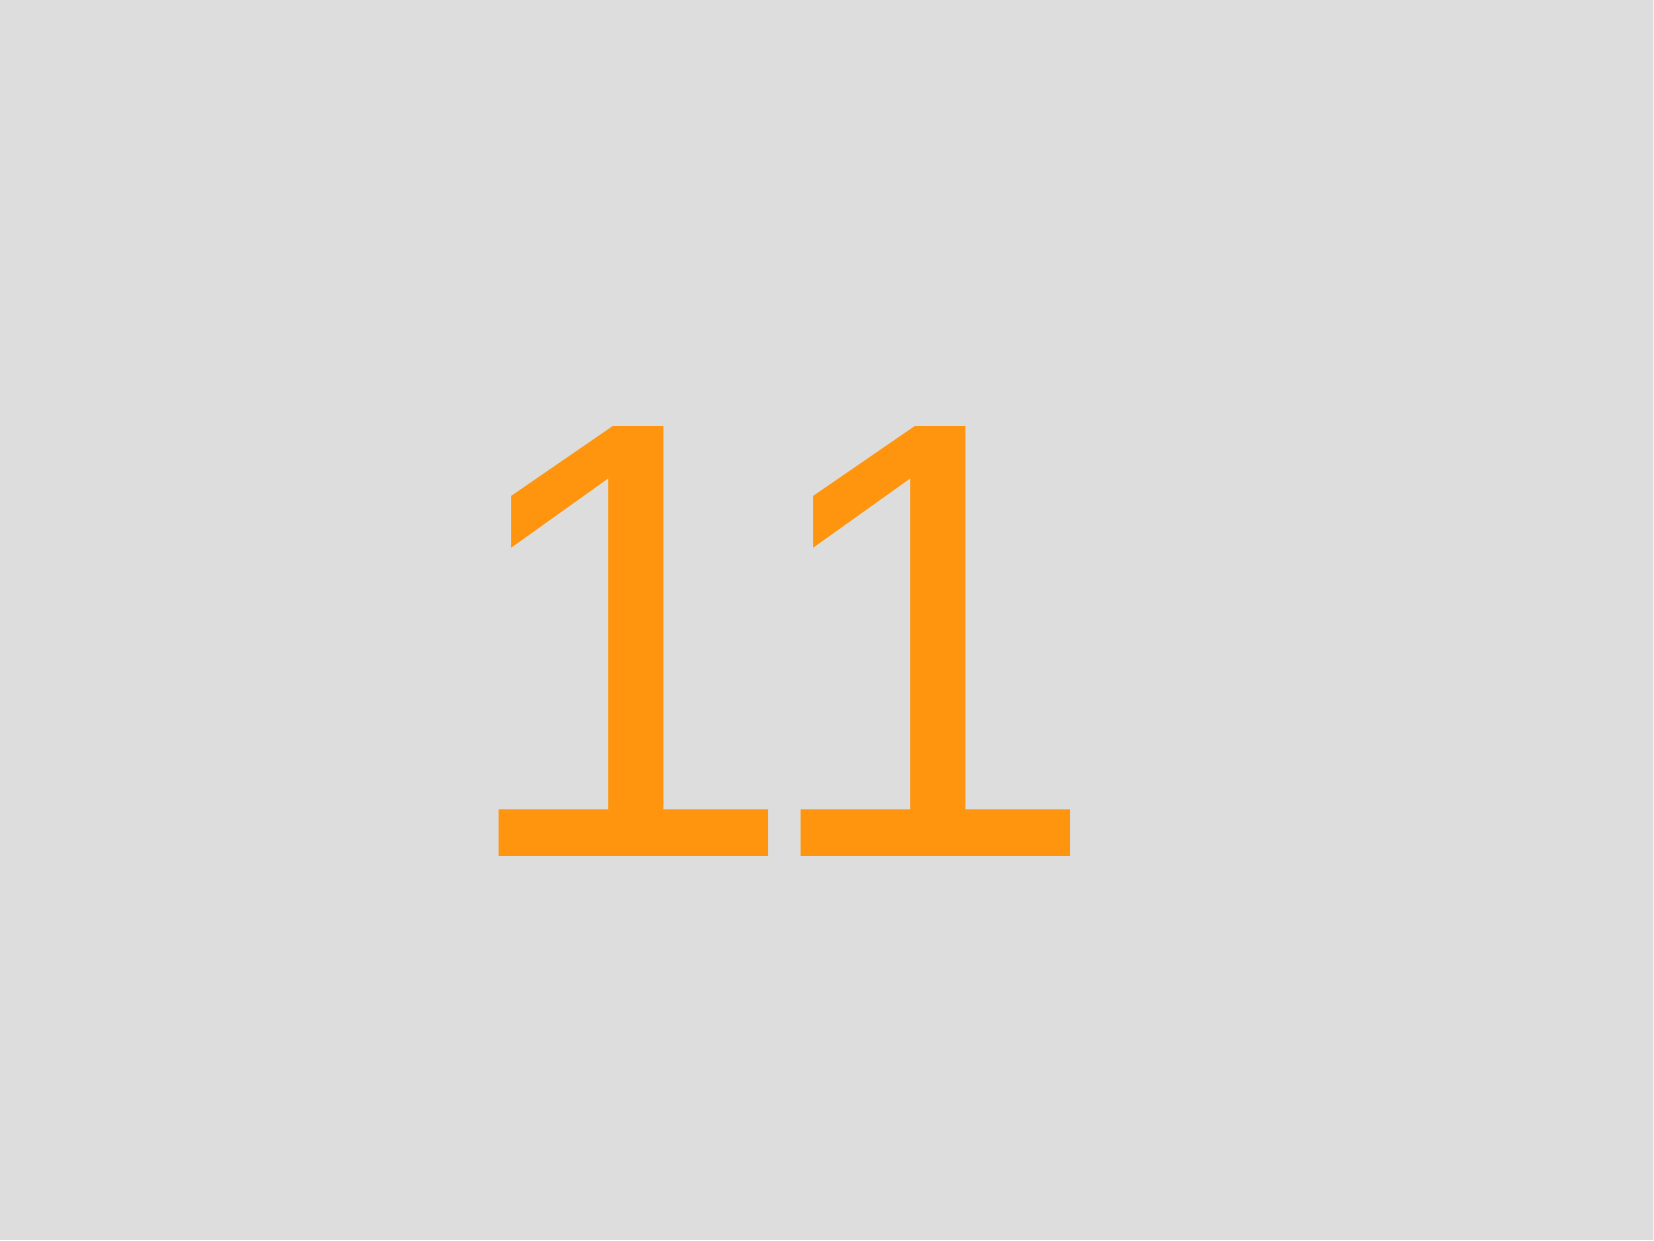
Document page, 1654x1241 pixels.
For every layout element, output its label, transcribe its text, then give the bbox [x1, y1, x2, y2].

text_box 11 [437, 283, 1335, 997]
